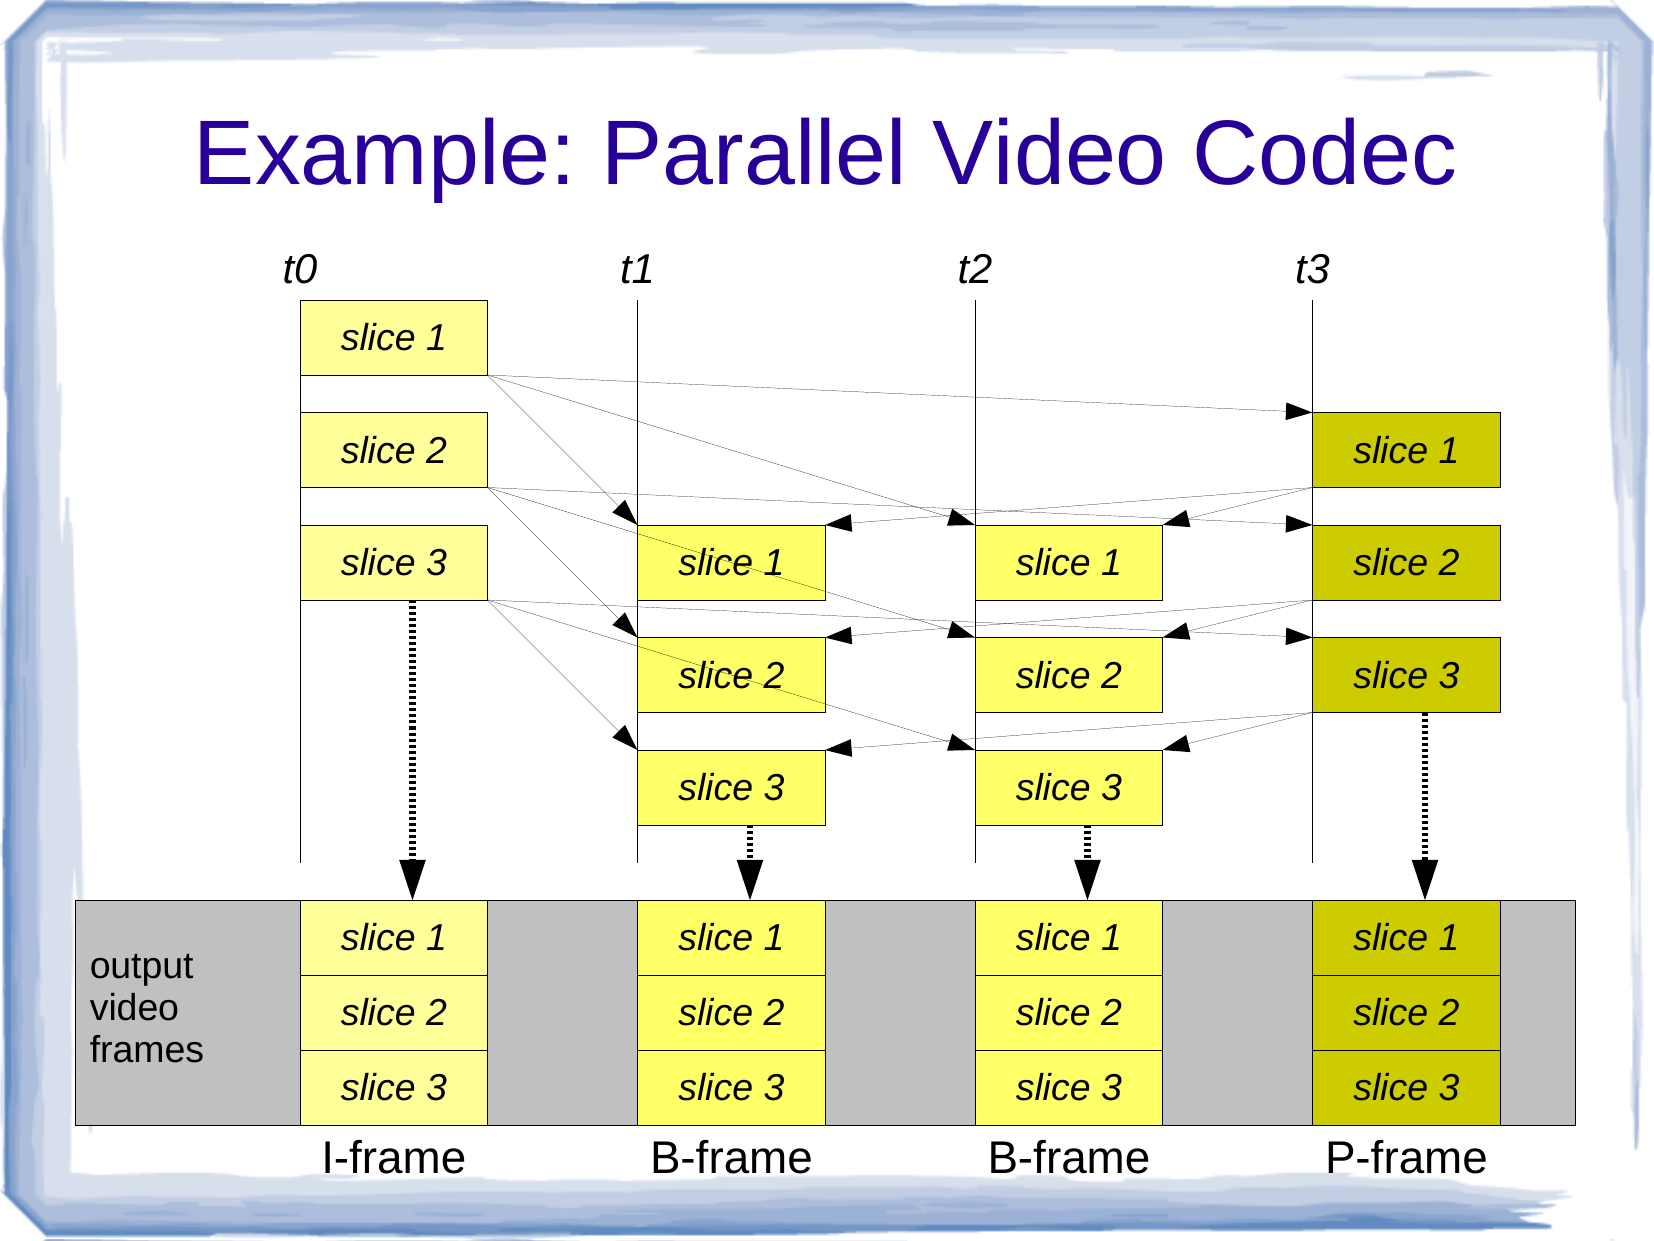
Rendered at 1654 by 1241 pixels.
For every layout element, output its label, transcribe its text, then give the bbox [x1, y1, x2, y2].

text_box [826, 900, 975, 1126]
text_box slice 3 [975, 1050, 1163, 1125]
text_box slice 1 [1312, 900, 1501, 975]
text_box slice 3 [300, 1050, 488, 1125]
text_box slice 3 [637, 1050, 826, 1126]
text_box I-frame [300, 1125, 488, 1192]
title Example: Parallel Video Codec [82, 56, 1571, 250]
text_box slice 3 [637, 750, 826, 826]
text_box [1501, 900, 1576, 1126]
text_box B-frame [937, 1125, 1201, 1192]
text_box slice 1 [1312, 412, 1501, 488]
text_box slice 2 [638, 637, 826, 703]
text_box B-frame [600, 1125, 863, 1192]
text_box slice 1 [976, 525, 1163, 601]
text_box slice 3 [300, 525, 488, 601]
text_box [75, 900, 300, 1126]
text_box slice 2 [1313, 525, 1501, 601]
text_box slice 2 [638, 647, 826, 713]
text_box t3 [1275, 238, 1351, 301]
text_box slice 1 [300, 300, 488, 376]
text_box slice 1 [637, 900, 826, 975]
text_box [1163, 900, 1312, 1126]
text_box slice 2 [637, 975, 826, 1050]
text_box slice 1 [975, 900, 1163, 975]
text_box slice 2 [301, 412, 488, 488]
text_box slice 1 [637, 534, 826, 601]
text_box t0 [262, 238, 338, 301]
text_box slice 1 [637, 525, 826, 591]
text_box slice 2 [300, 975, 488, 1050]
text_box t2 [937, 238, 1013, 301]
text_box slice 2 [1312, 975, 1501, 1050]
text_box slice 2 [975, 975, 1163, 1050]
text_box slice 1 [300, 900, 488, 975]
text_box output video frames [75, 937, 263, 1079]
text_box t1 [600, 238, 676, 301]
text_box P-frame [1275, 1125, 1538, 1192]
picture [0, 0, 1654, 1241]
text_box slice 2 [976, 637, 1163, 713]
text_box slice 3 [1312, 637, 1501, 713]
text_box [488, 900, 637, 1126]
text_box slice 3 [976, 750, 1163, 826]
text_box slice 3 [1312, 1050, 1501, 1126]
